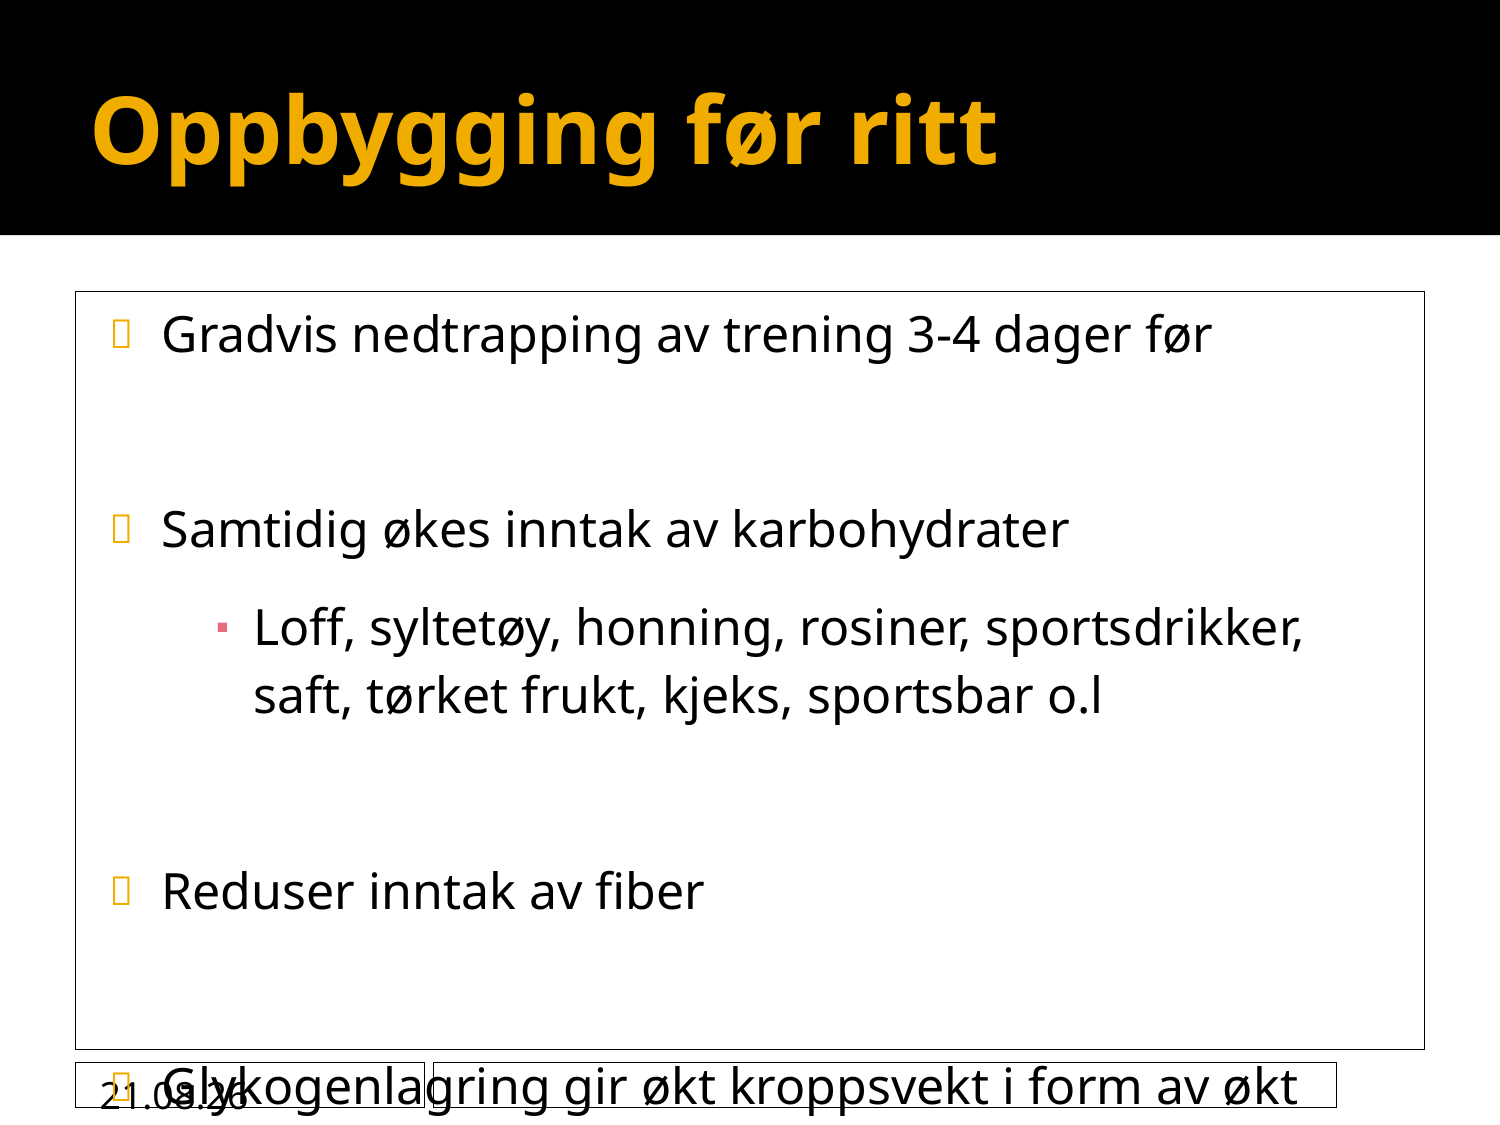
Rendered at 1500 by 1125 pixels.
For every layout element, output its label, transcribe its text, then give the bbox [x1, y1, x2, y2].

list Gradvis nedtrapping av trening 3-4 dager før Samtidig økes inntak av karbohydrater Loff, syltetøy, honning, rosiner, sportsdrikker, saft, tørket frukt, kjeks, sportsbar o.l Reduser inntak av fiber Glykogenlagring gir økt kroppsvekt i form av økt muskelglykogen og væske i kroppen [75, 291, 1425, 1050]
title Oppbygging før ritt [75, 25, 1425, 231]
